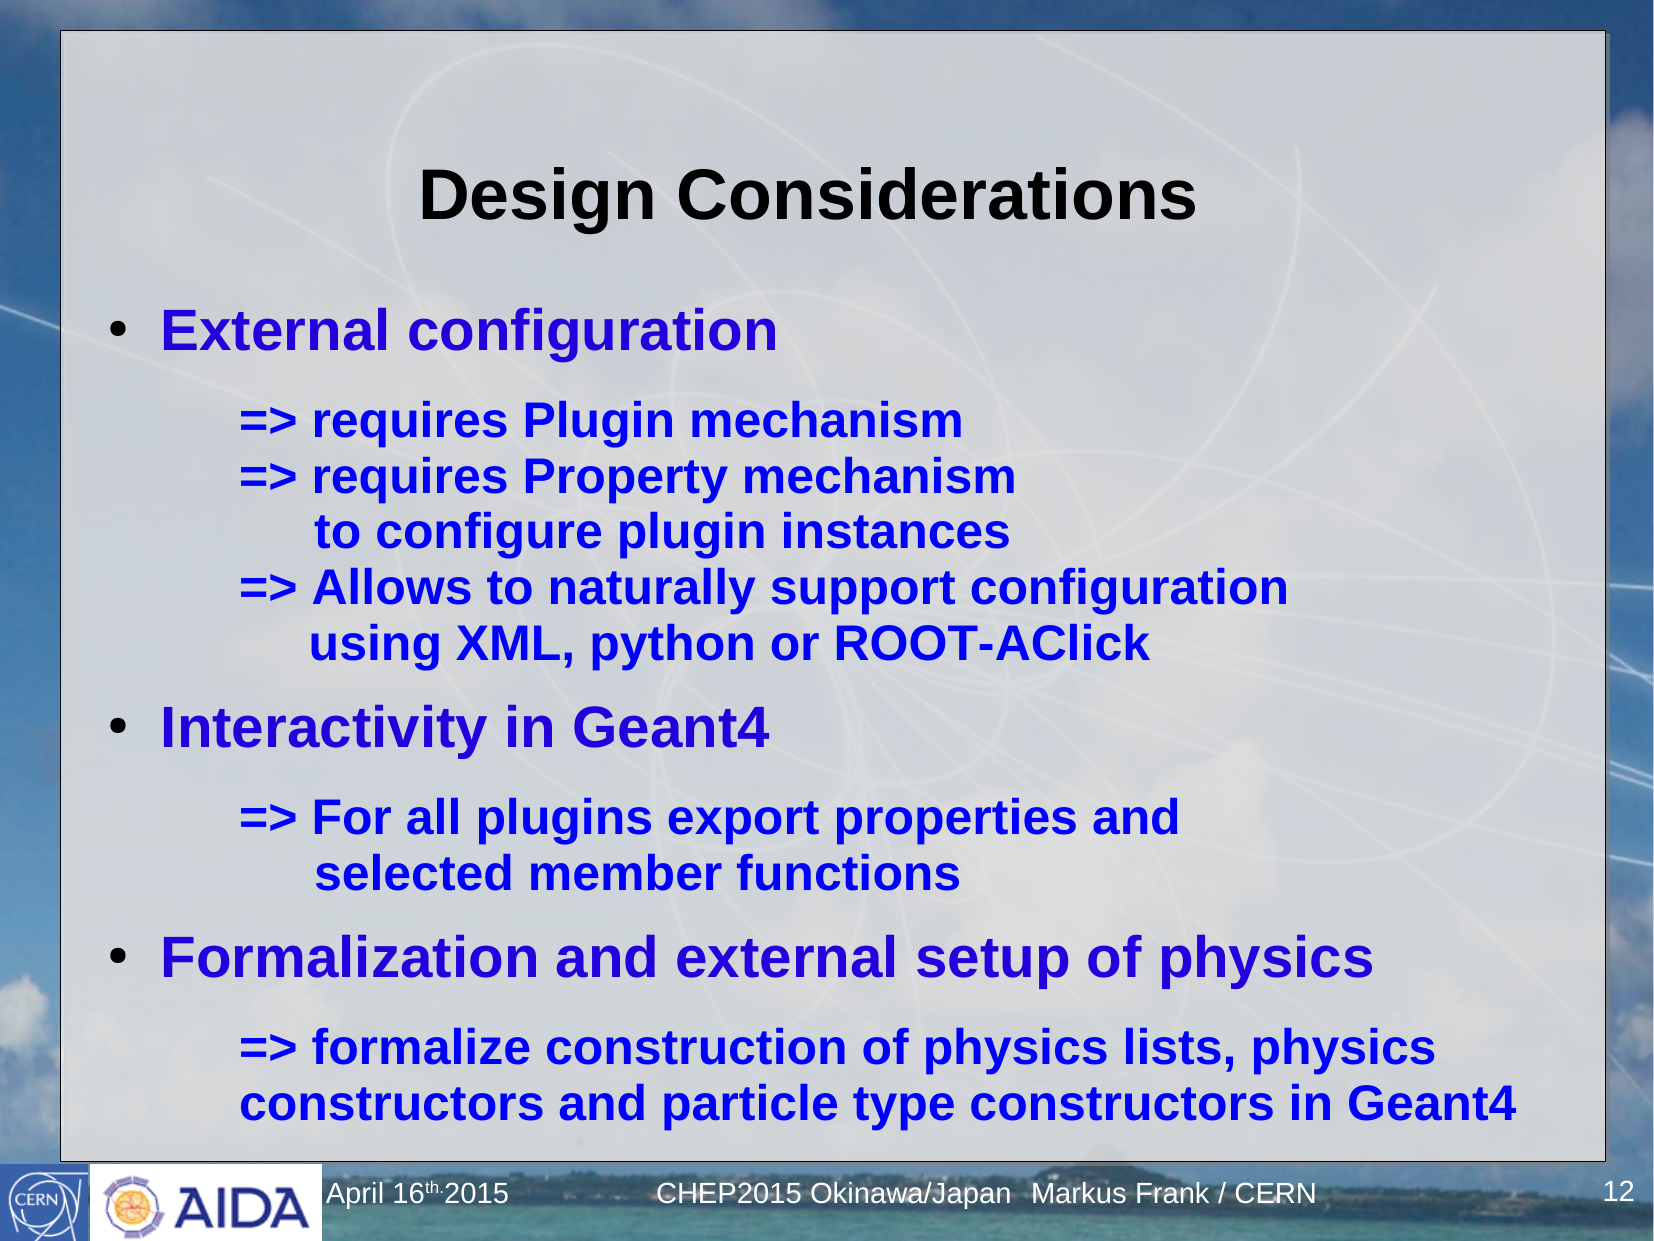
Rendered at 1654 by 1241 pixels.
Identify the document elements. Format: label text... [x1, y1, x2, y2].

list External configuration => requires Plugin mechanism => requires Property mechanism to configure plugin instances => Allows to naturally support configuration using XML, python or ROOT-AClick Interactivity in Geant4 => For all plugins export properties and selected member functions Formalization and external setup of physics => formalize construction of physics lists, physics constructors and particle type constructors in Geant4 [90, 297, 1546, 1137]
title Design Considerations [82, 90, 1536, 298]
picture [0, 0, 1654, 1241]
